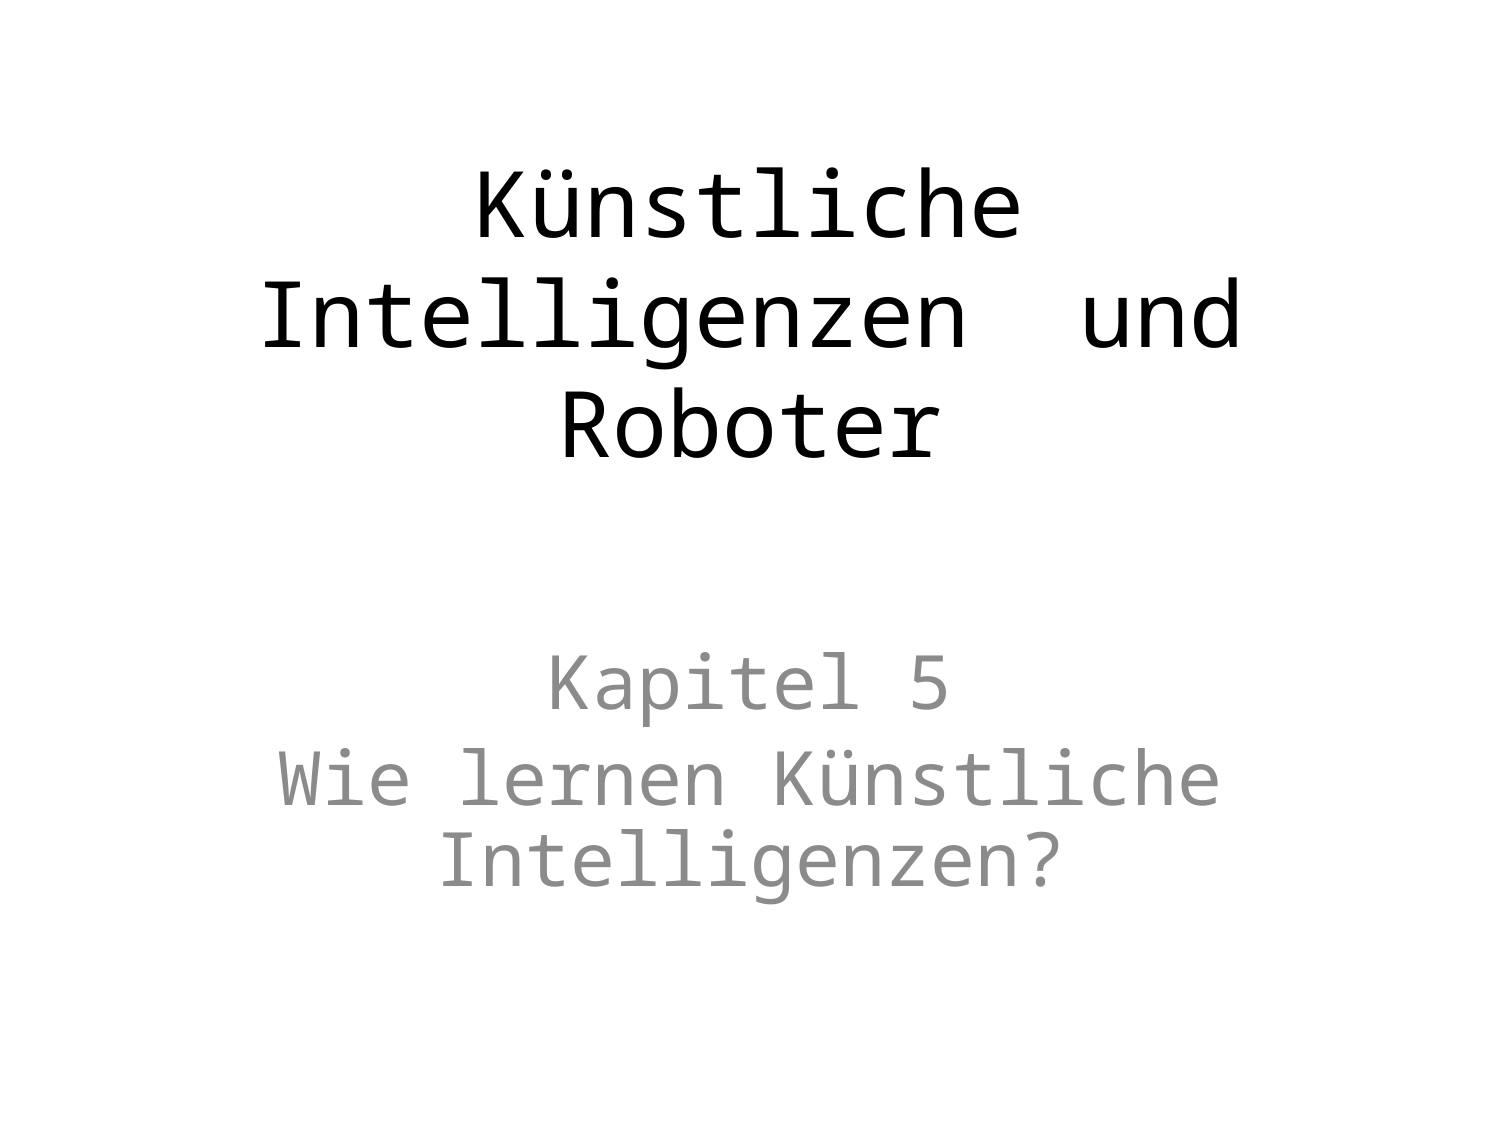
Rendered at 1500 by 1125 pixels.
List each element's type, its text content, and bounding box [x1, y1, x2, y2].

title Künstliche Intelligenzen und Roboter [112, 30, 1388, 591]
subtitle Kapitel 5 Wie lernen Künstliche Intelligenzen? [225, 637, 1275, 925]
